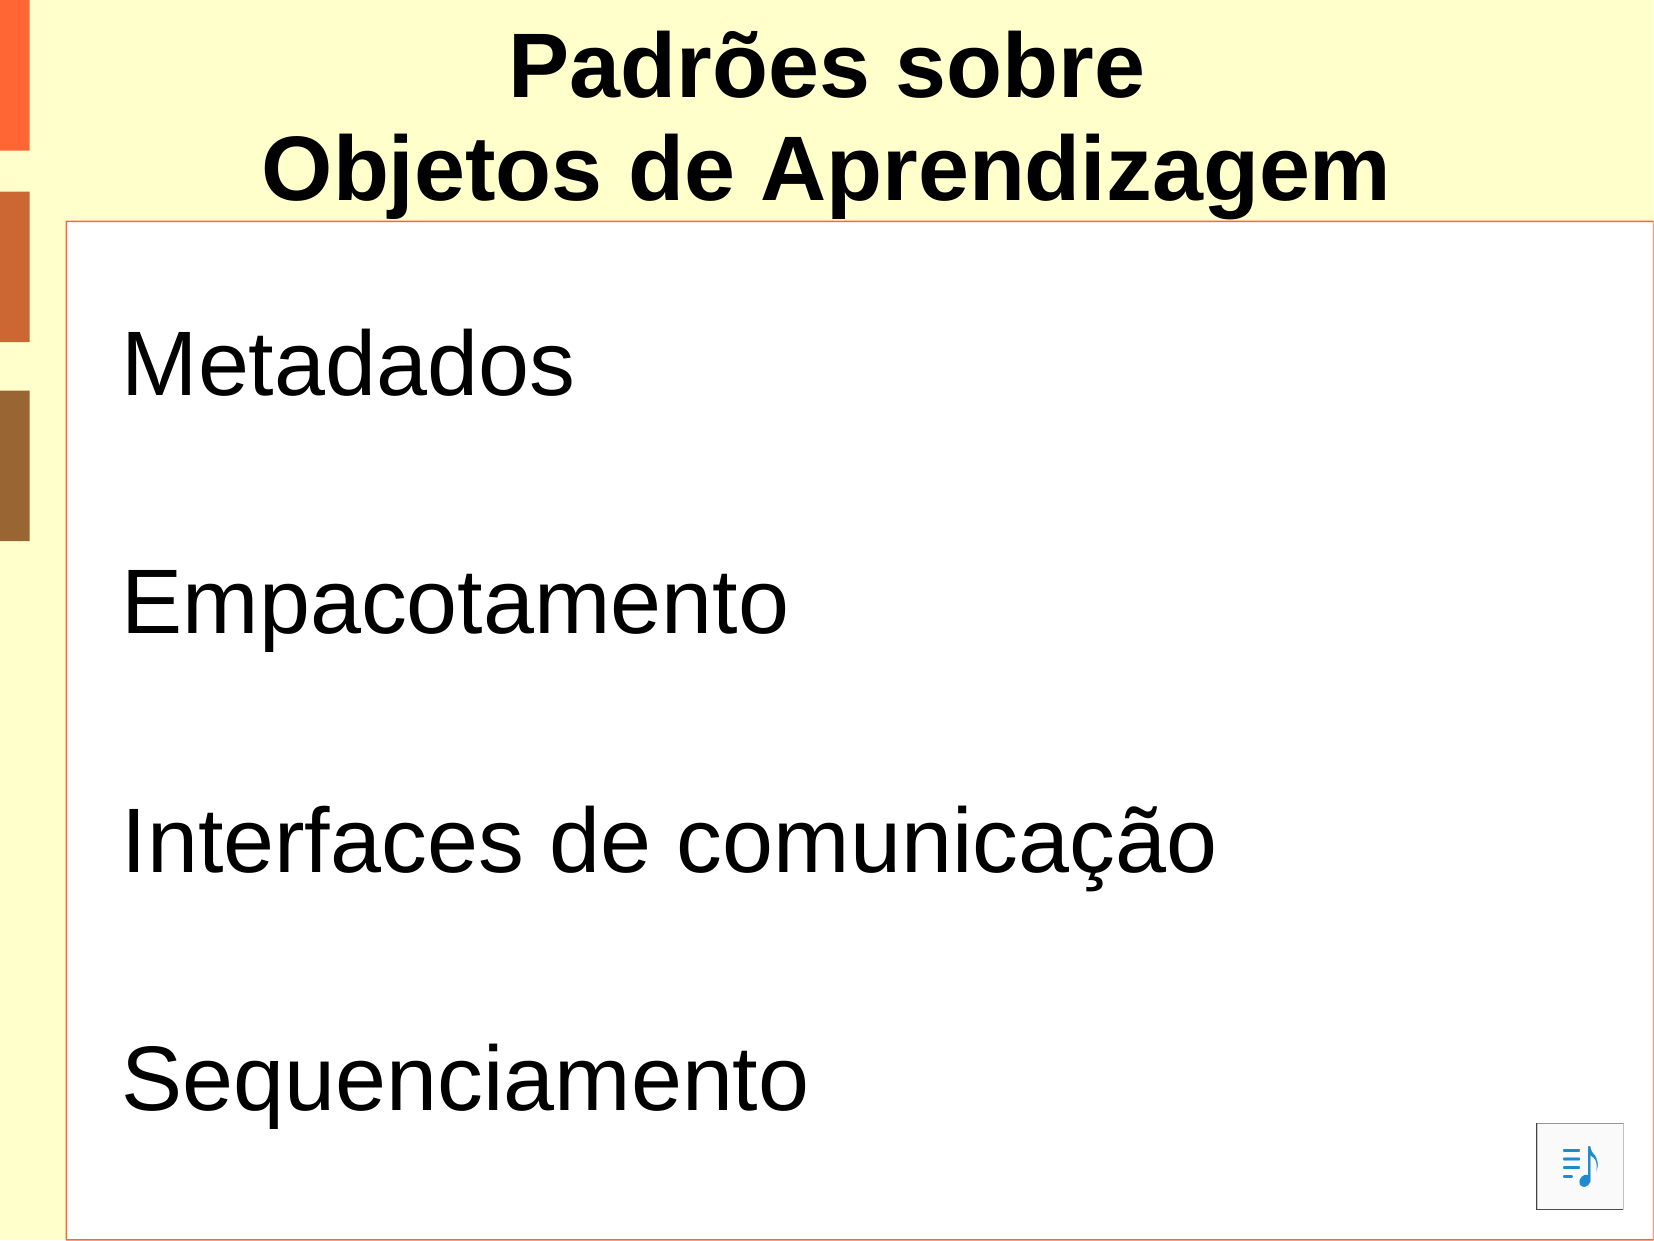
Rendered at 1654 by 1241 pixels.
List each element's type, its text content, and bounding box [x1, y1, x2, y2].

list Metadados Empacotamento Interfaces de comunicação Sequenciamento [121, 312, 1534, 1166]
title Padrões sobre Objetos de Aprendizagem [121, 14, 1534, 221]
text_box [1535, 1122, 1625, 1211]
